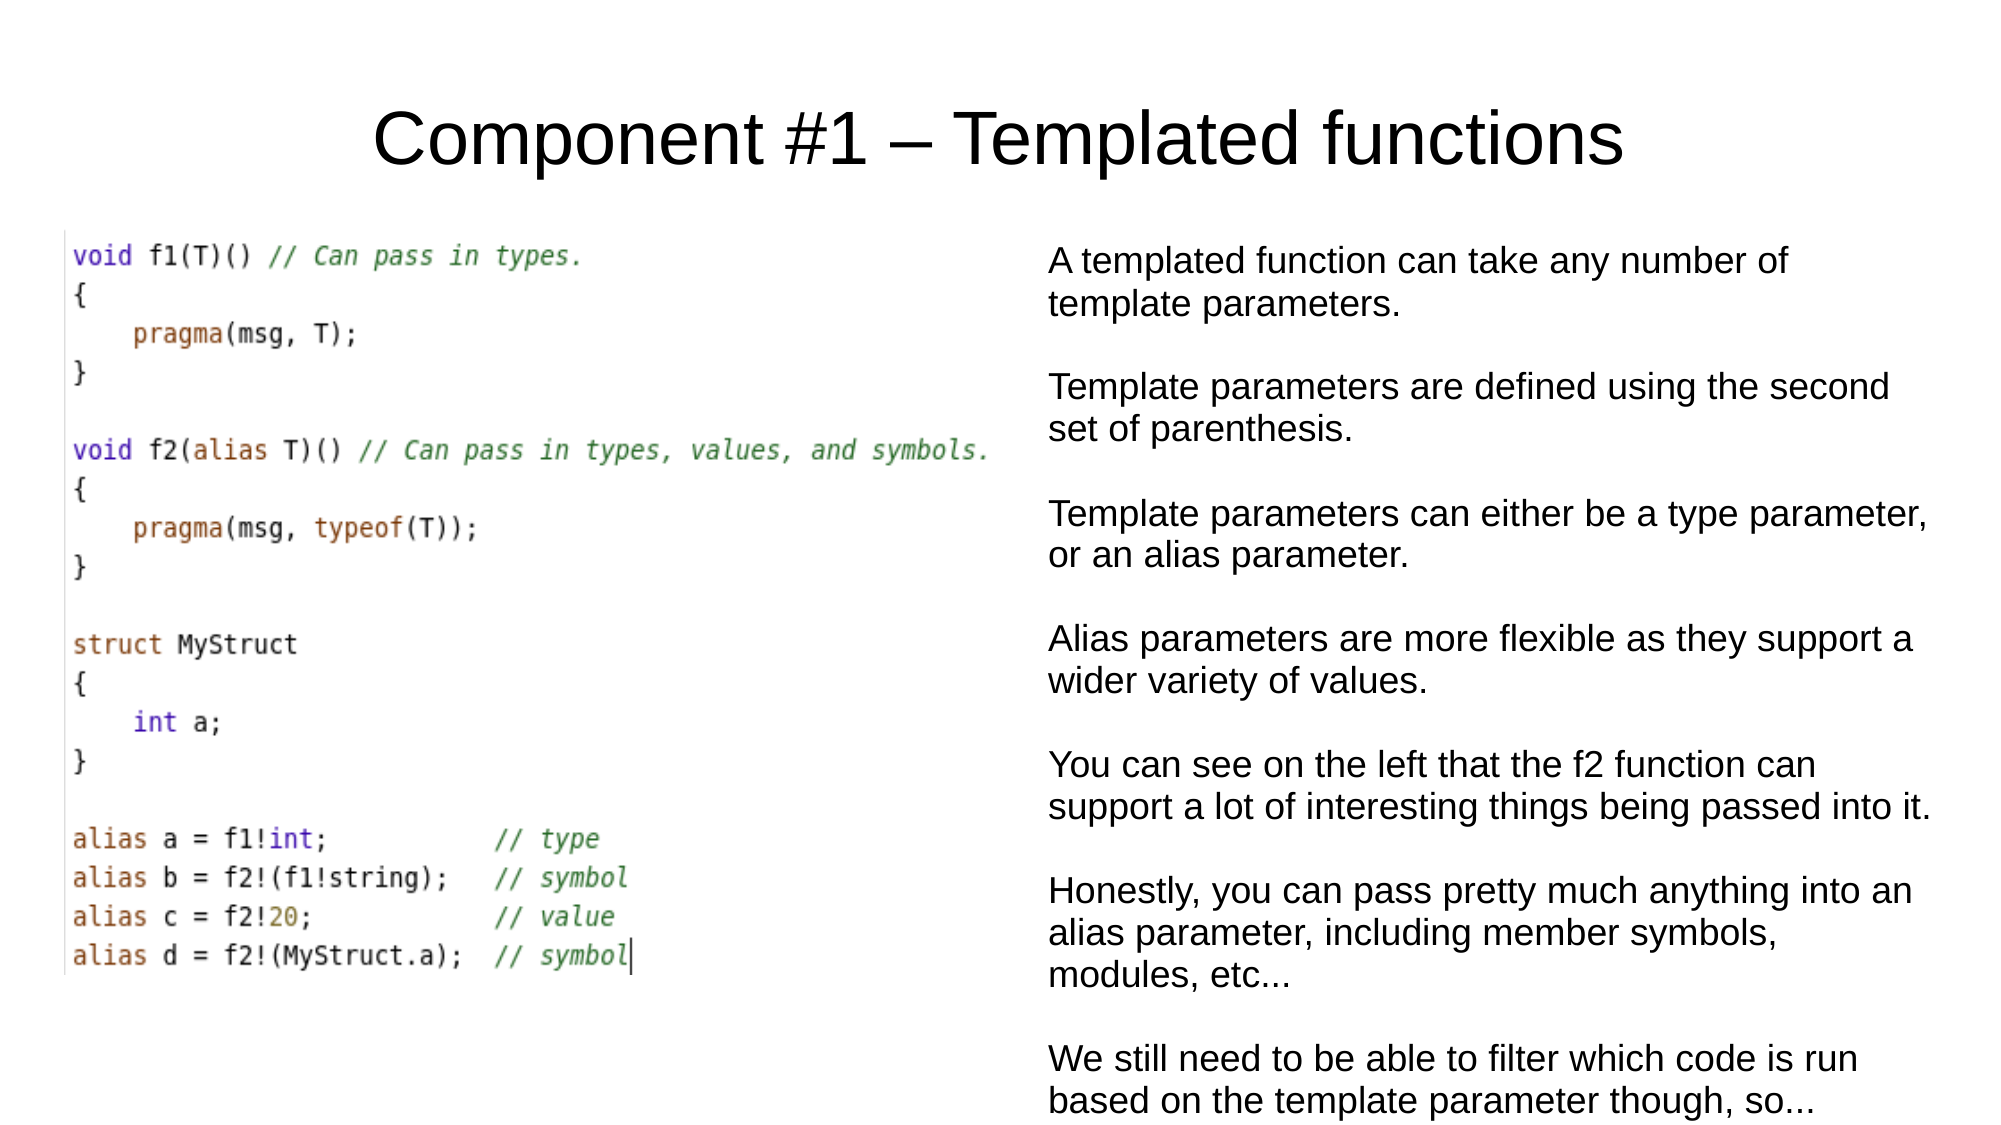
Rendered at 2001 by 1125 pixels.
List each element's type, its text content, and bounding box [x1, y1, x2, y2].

picture [64, 215, 1004, 975]
title Component #1 – Templated functions [99, 44, 1900, 233]
text_box A templated function can take any number of template parameters. Template parameters are defined using the second set of parenthesis. Template parameters can either be a type parameter, or an alias parameter. Alias parameters are more flexible as they support a wider variety of values. You can see on the left that the f2 function can support a lot of interesting things being passed into it. Honestly, you can pass pretty much anything into an alias parameter, including member symbols, modules, etc... We still need to be able to filter which code is run based on the template parameter though, so... [1033, 232, 1949, 1125]
